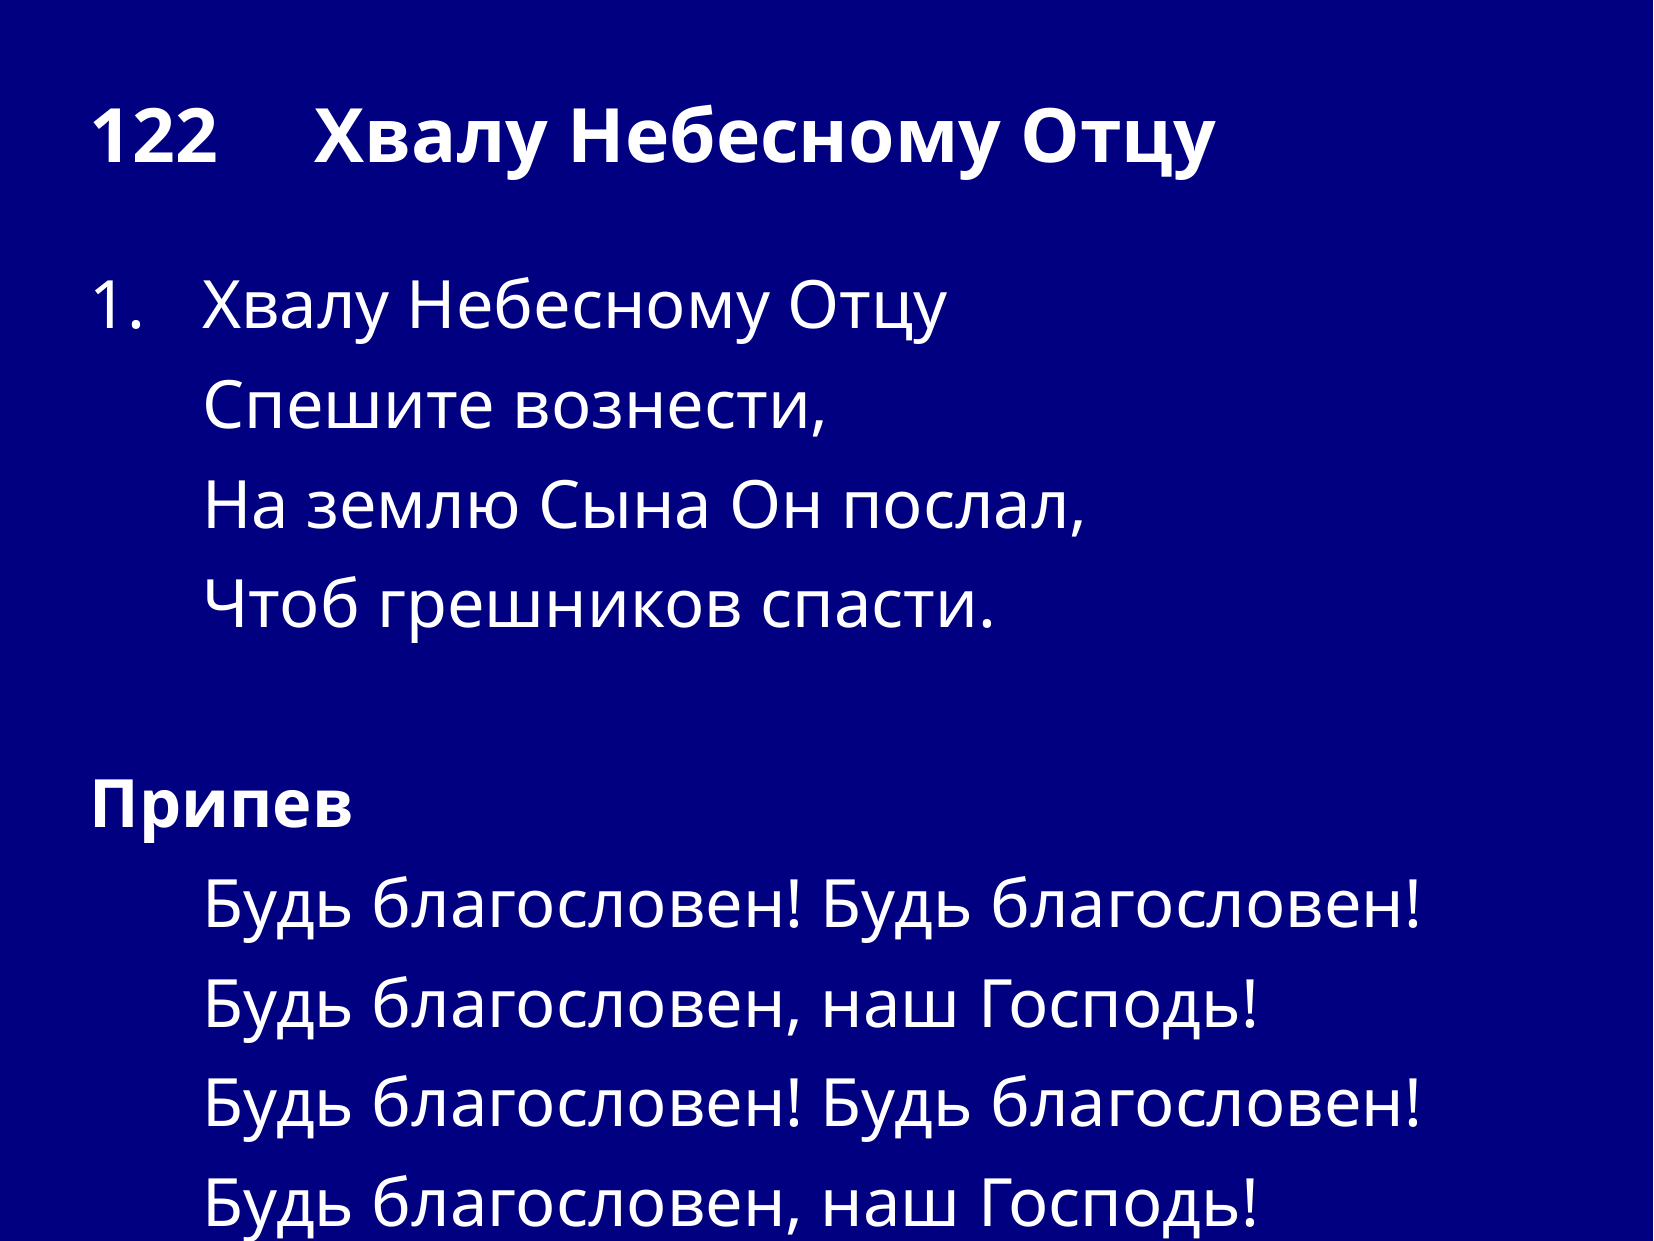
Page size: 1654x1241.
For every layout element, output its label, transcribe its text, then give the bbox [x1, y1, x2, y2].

text_box 1. Хвалу Небесному Отцу Спешите вознести, На землю Сына Он послал, Чтоб грешников спасти. Припев Будь благословен! Будь благословен! Будь благословен, наш Господь! Будь благословен! Будь благословен! Будь благословен, наш Господь! [75, 188, 1576, 1163]
text_box 122 Хвалу Небесному Отцу [75, 75, 1576, 188]
